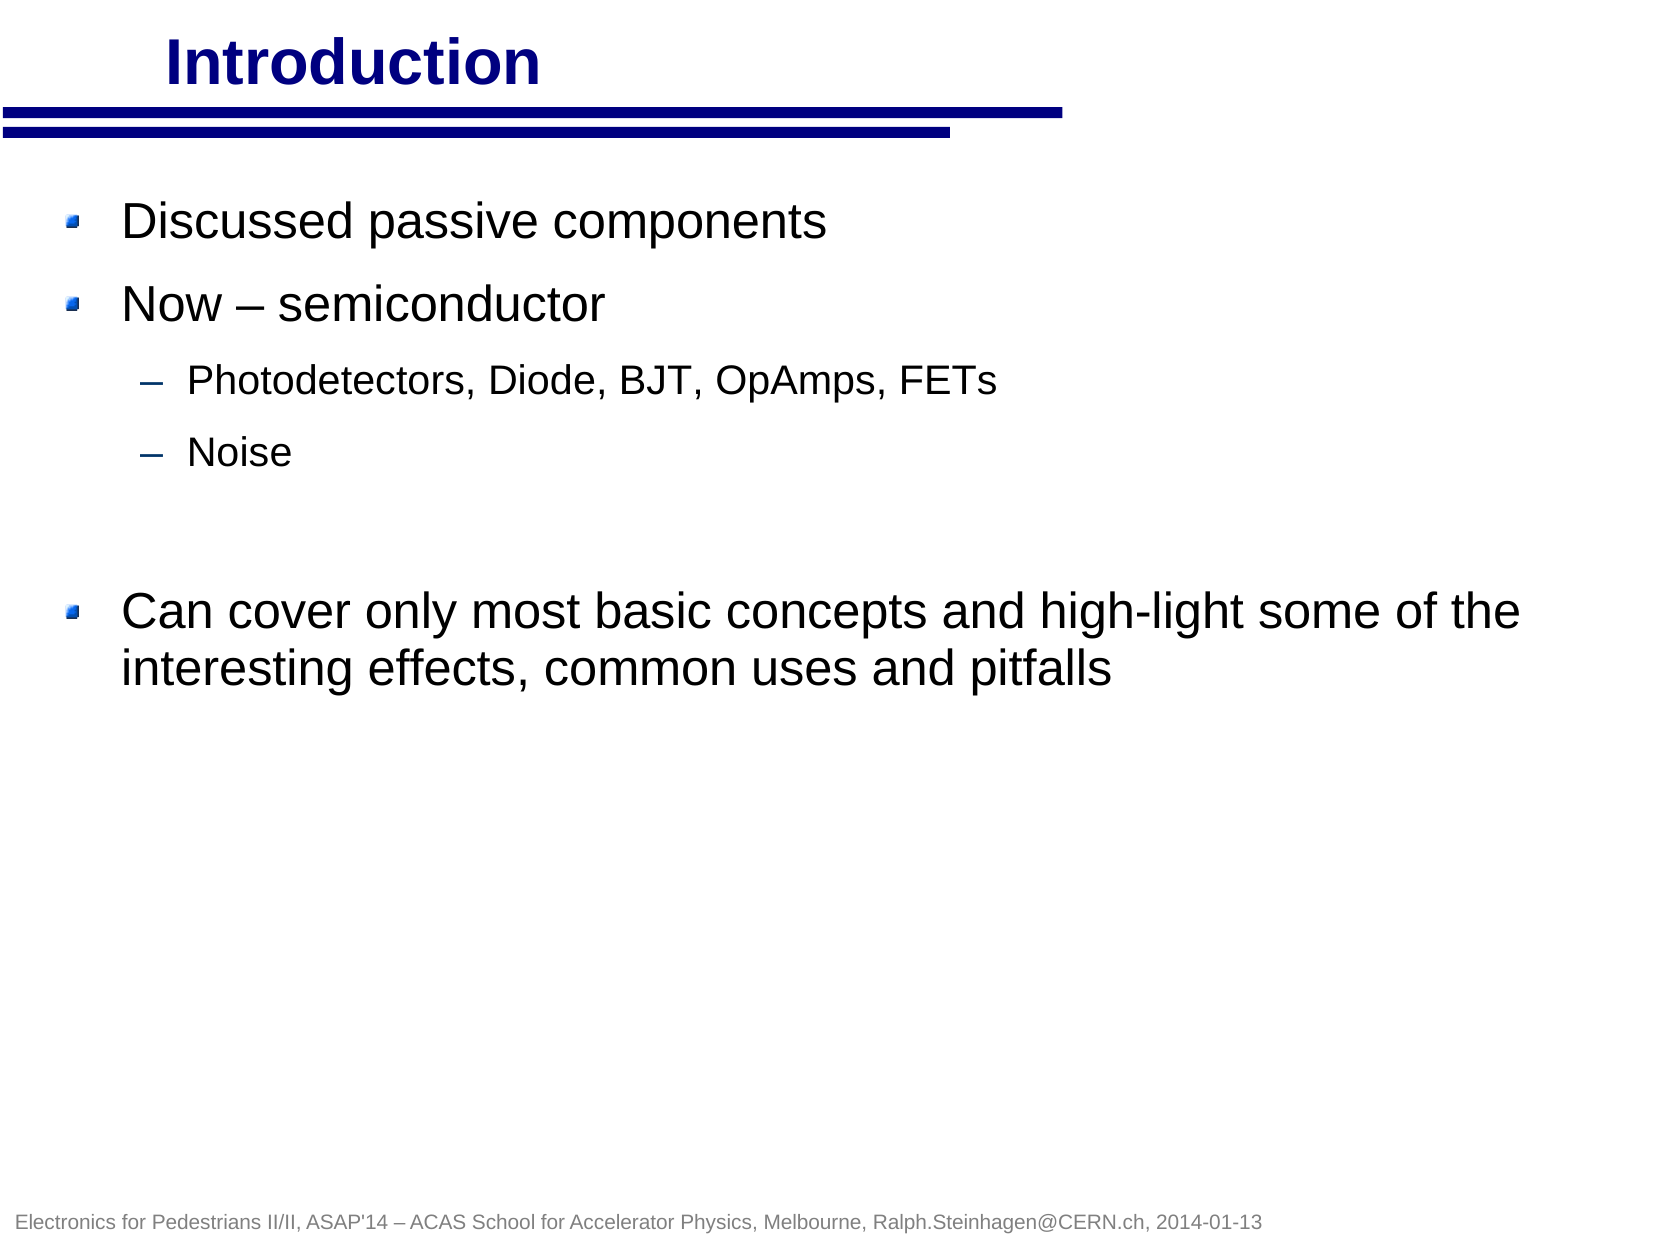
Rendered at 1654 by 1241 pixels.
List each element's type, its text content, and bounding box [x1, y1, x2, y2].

list Discussed passive components Now – semiconductor Photodetectors, Diode, BJT, OpAmps, FETs Noise Can cover only most basic concepts and high-light some of the interesting effects, common uses and pitfalls [65, 192, 1628, 1205]
title Introduction [165, 0, 1323, 124]
